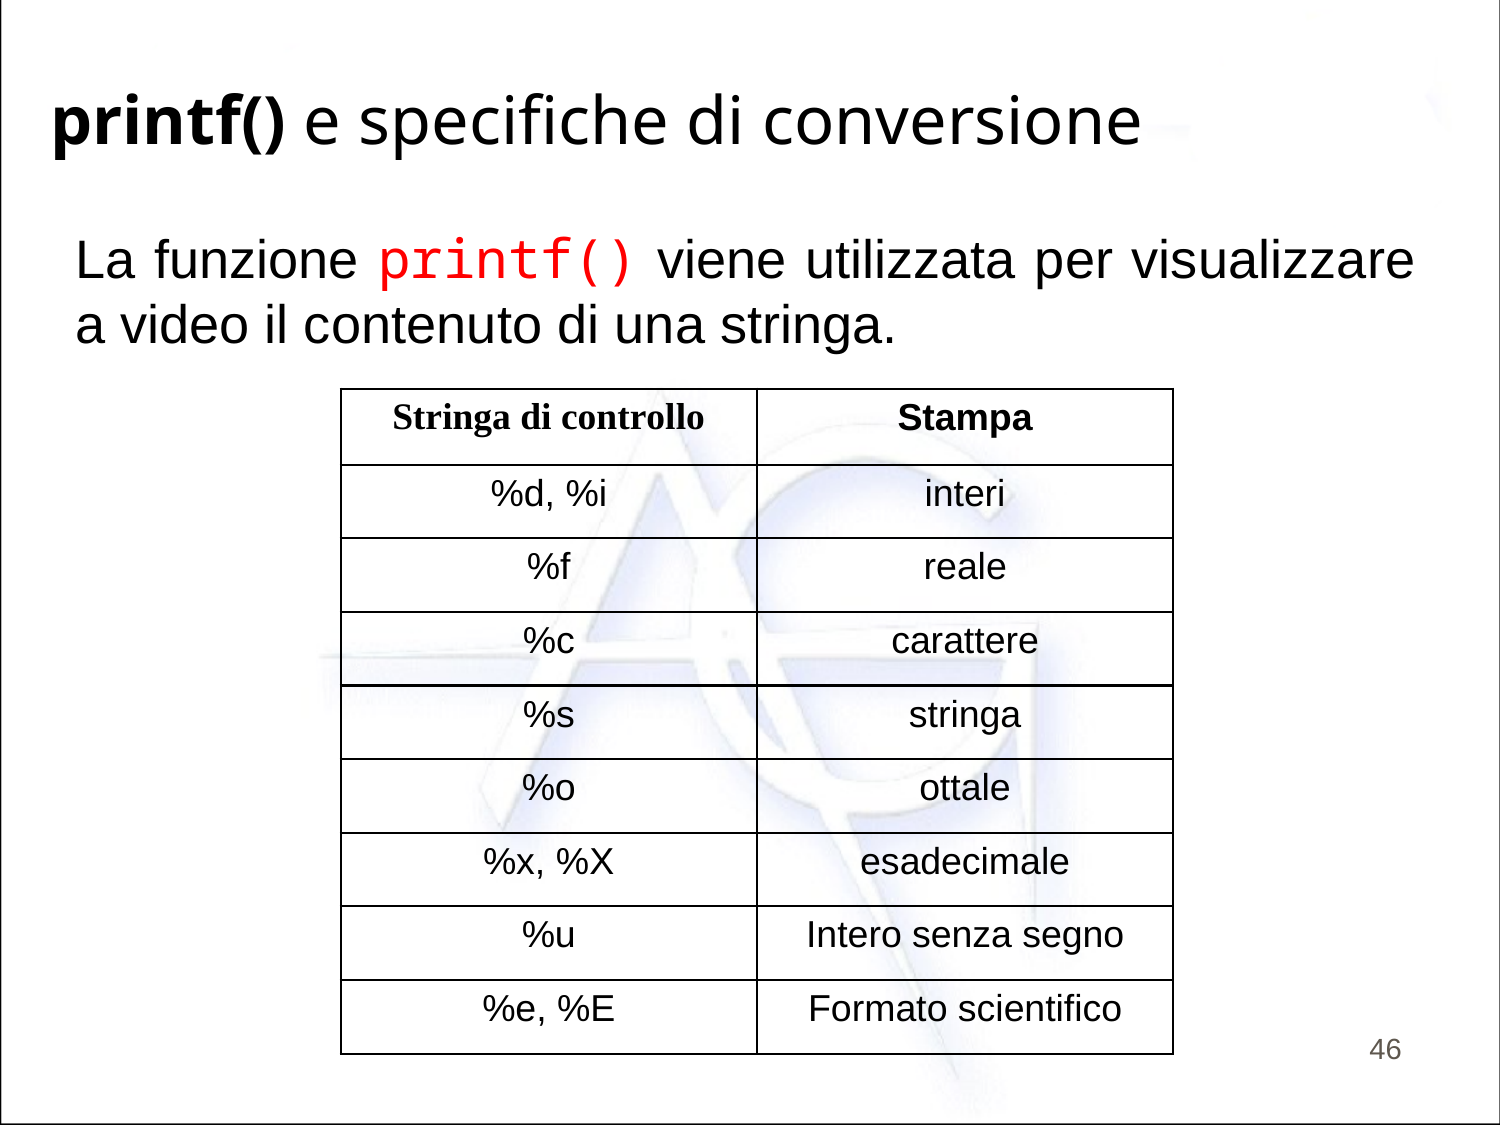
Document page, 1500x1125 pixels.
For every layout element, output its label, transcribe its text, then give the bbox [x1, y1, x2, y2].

table_cell %d, %i [342, 466, 756, 537]
table_cell interi [758, 466, 1172, 537]
table_cell esadecimale [758, 834, 1172, 905]
table_cell %c [342, 613, 756, 684]
table_header Stringa di controllo [342, 390, 756, 464]
title printf() e specifiche di conversione [49, 7, 1438, 231]
table_cell %e, %E [342, 981, 756, 1053]
list La funzione printf() viene utilizzata per visualizzare a video il contenuto di una stringa. [74, 220, 1417, 949]
table_cell stringa [758, 687, 1172, 758]
table_cell carattere [758, 613, 1172, 684]
table_header Stampa [758, 390, 1172, 464]
table_cell %f [342, 539, 756, 611]
picture [0, 0, 1500, 1125]
table_cell %x, %X [342, 834, 756, 905]
table_cell Intero senza segno [758, 907, 1172, 979]
table_cell ottale [758, 760, 1172, 832]
table_cell %o [342, 760, 756, 832]
table_cell Formato scientifico [758, 981, 1172, 1053]
table_cell %u [342, 907, 756, 979]
table_cell reale [758, 539, 1172, 611]
table_cell %s [342, 687, 756, 758]
